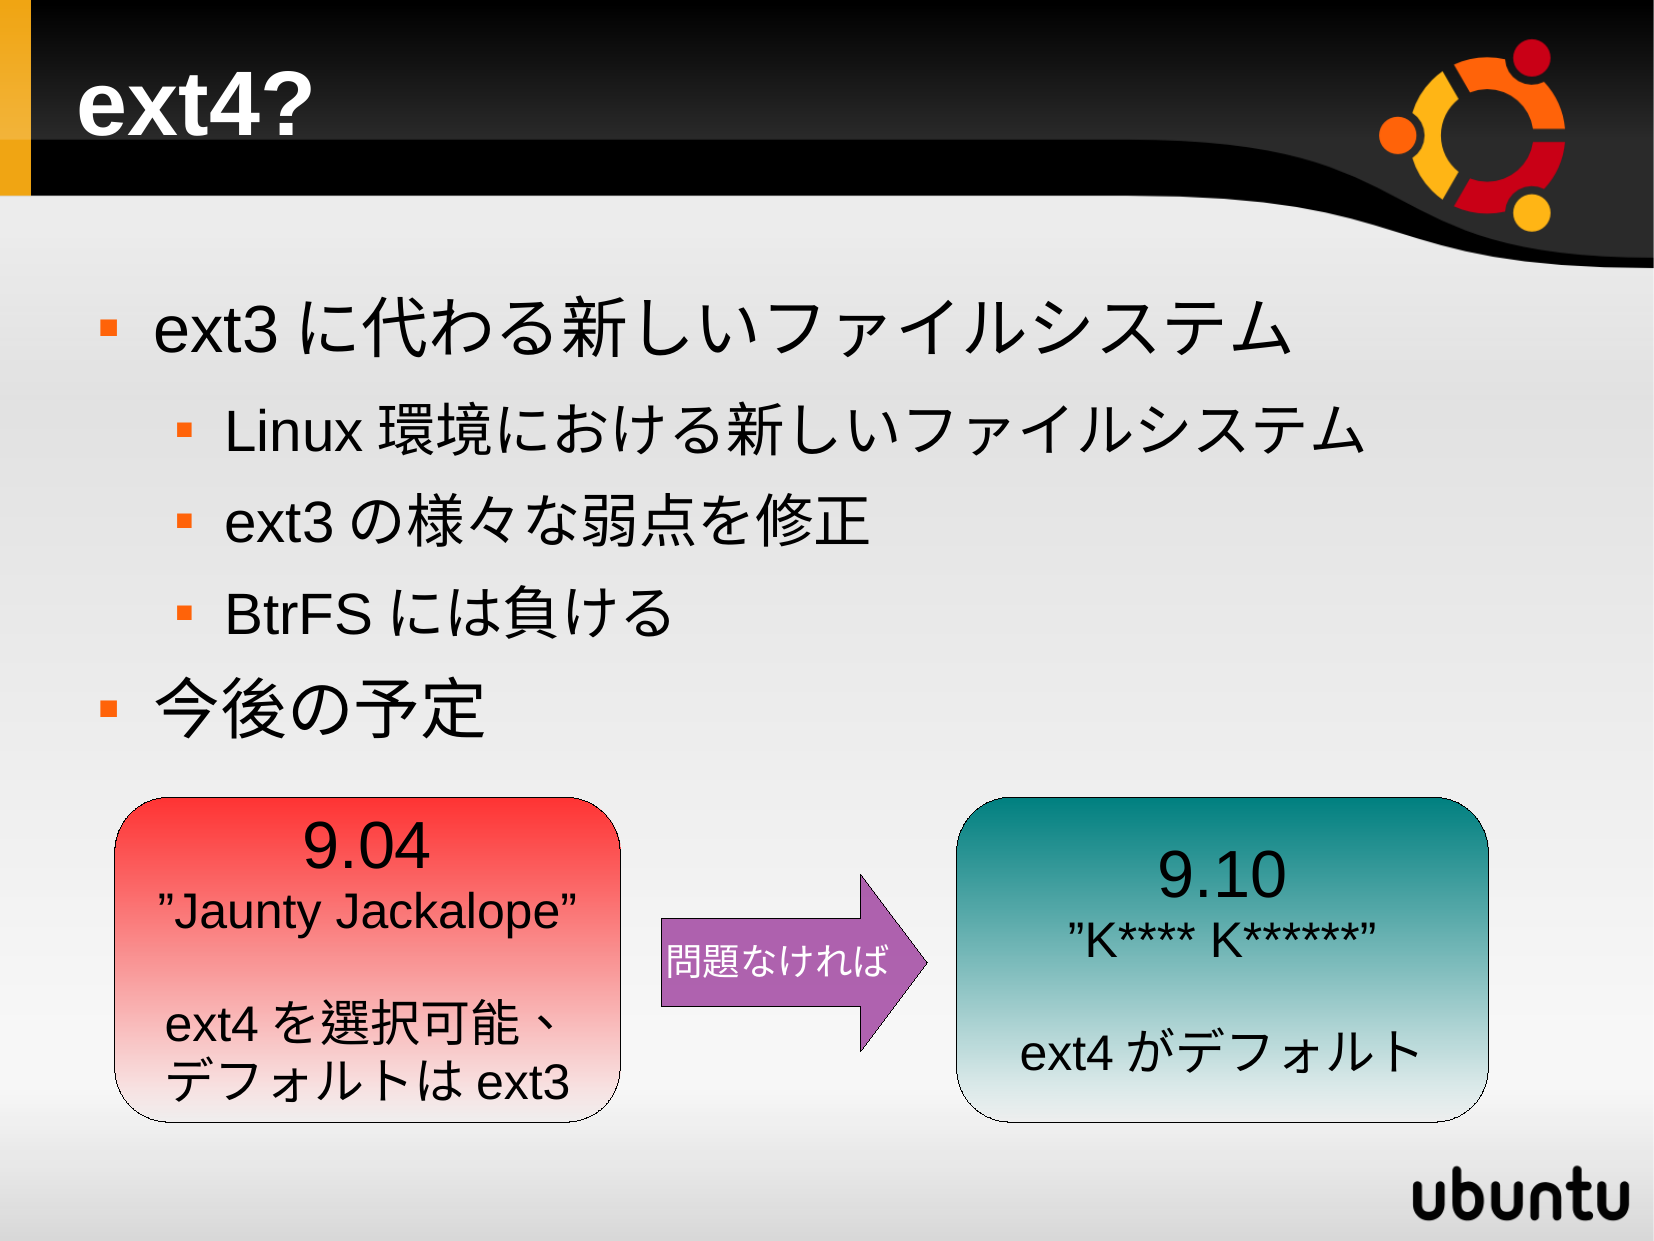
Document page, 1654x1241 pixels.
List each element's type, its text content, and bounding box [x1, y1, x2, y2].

text_box 9.10 ”K**** K******” ext4がデフォルト [956, 797, 1489, 1123]
title ext4? [76, 7, 1565, 200]
list ext3に代わる新しいファイルシステム Linux環境における新しいファイルシステム ext3の様々な弱点を修正 BtrFSには負ける 今後の予定 [82, 290, 1571, 1094]
text_box 問題なければ [661, 874, 928, 1052]
picture [0, 0, 1654, 1241]
text_box 9.04 ”Jaunty Jackalope” ext4を選択可能、 デフォルトはext3 [114, 797, 621, 1123]
